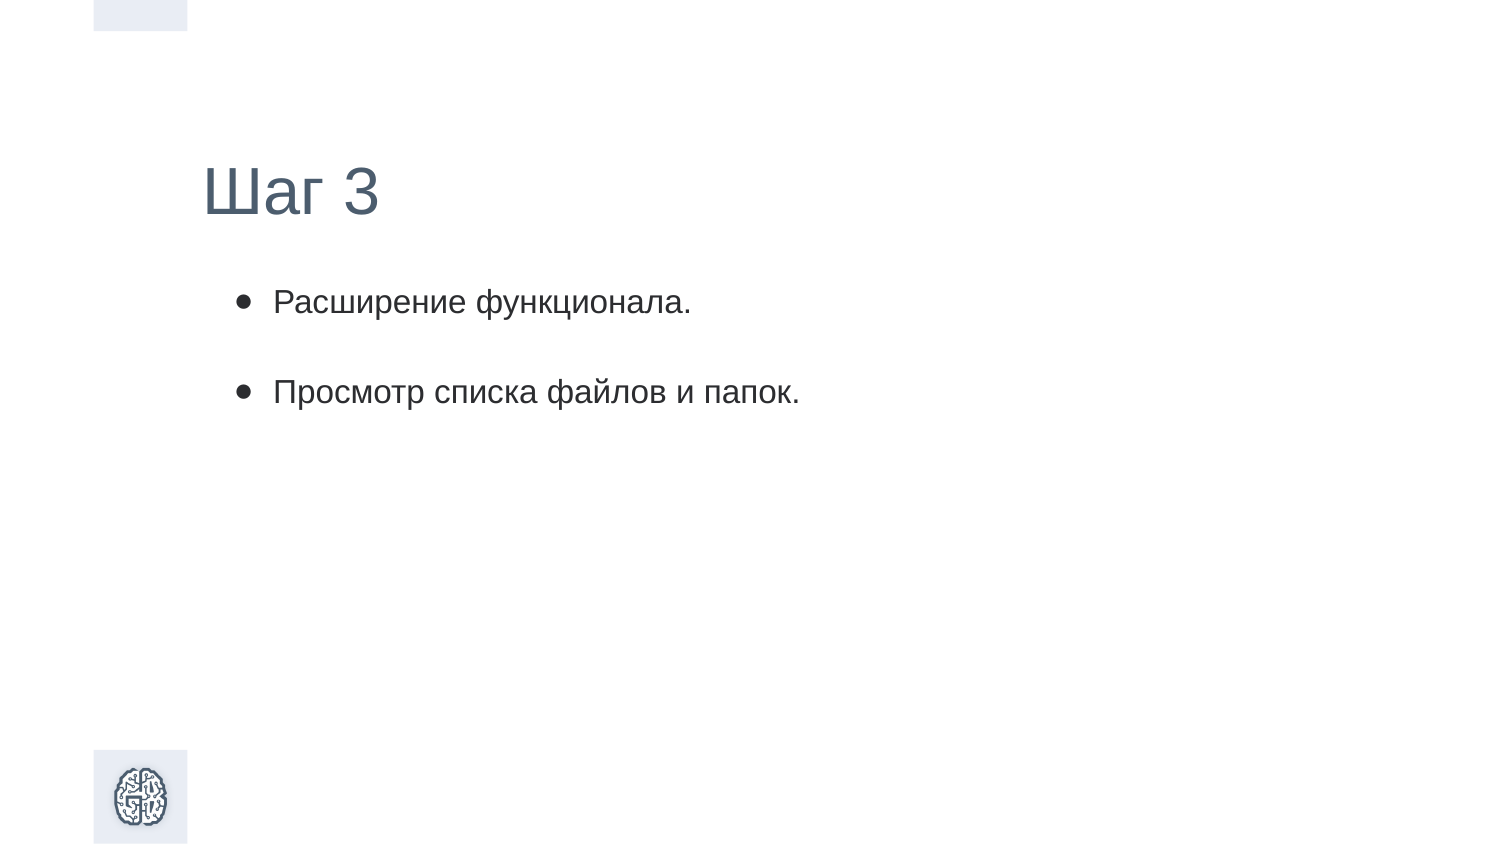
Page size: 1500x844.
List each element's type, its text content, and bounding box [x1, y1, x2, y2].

text_box Просмотр списка файлов и папок. [187, 322, 1312, 438]
text_box Шаг 3 [187, 93, 1312, 259]
text_box Расширение функционала. [187, 259, 1312, 322]
picture [106, 760, 175, 834]
